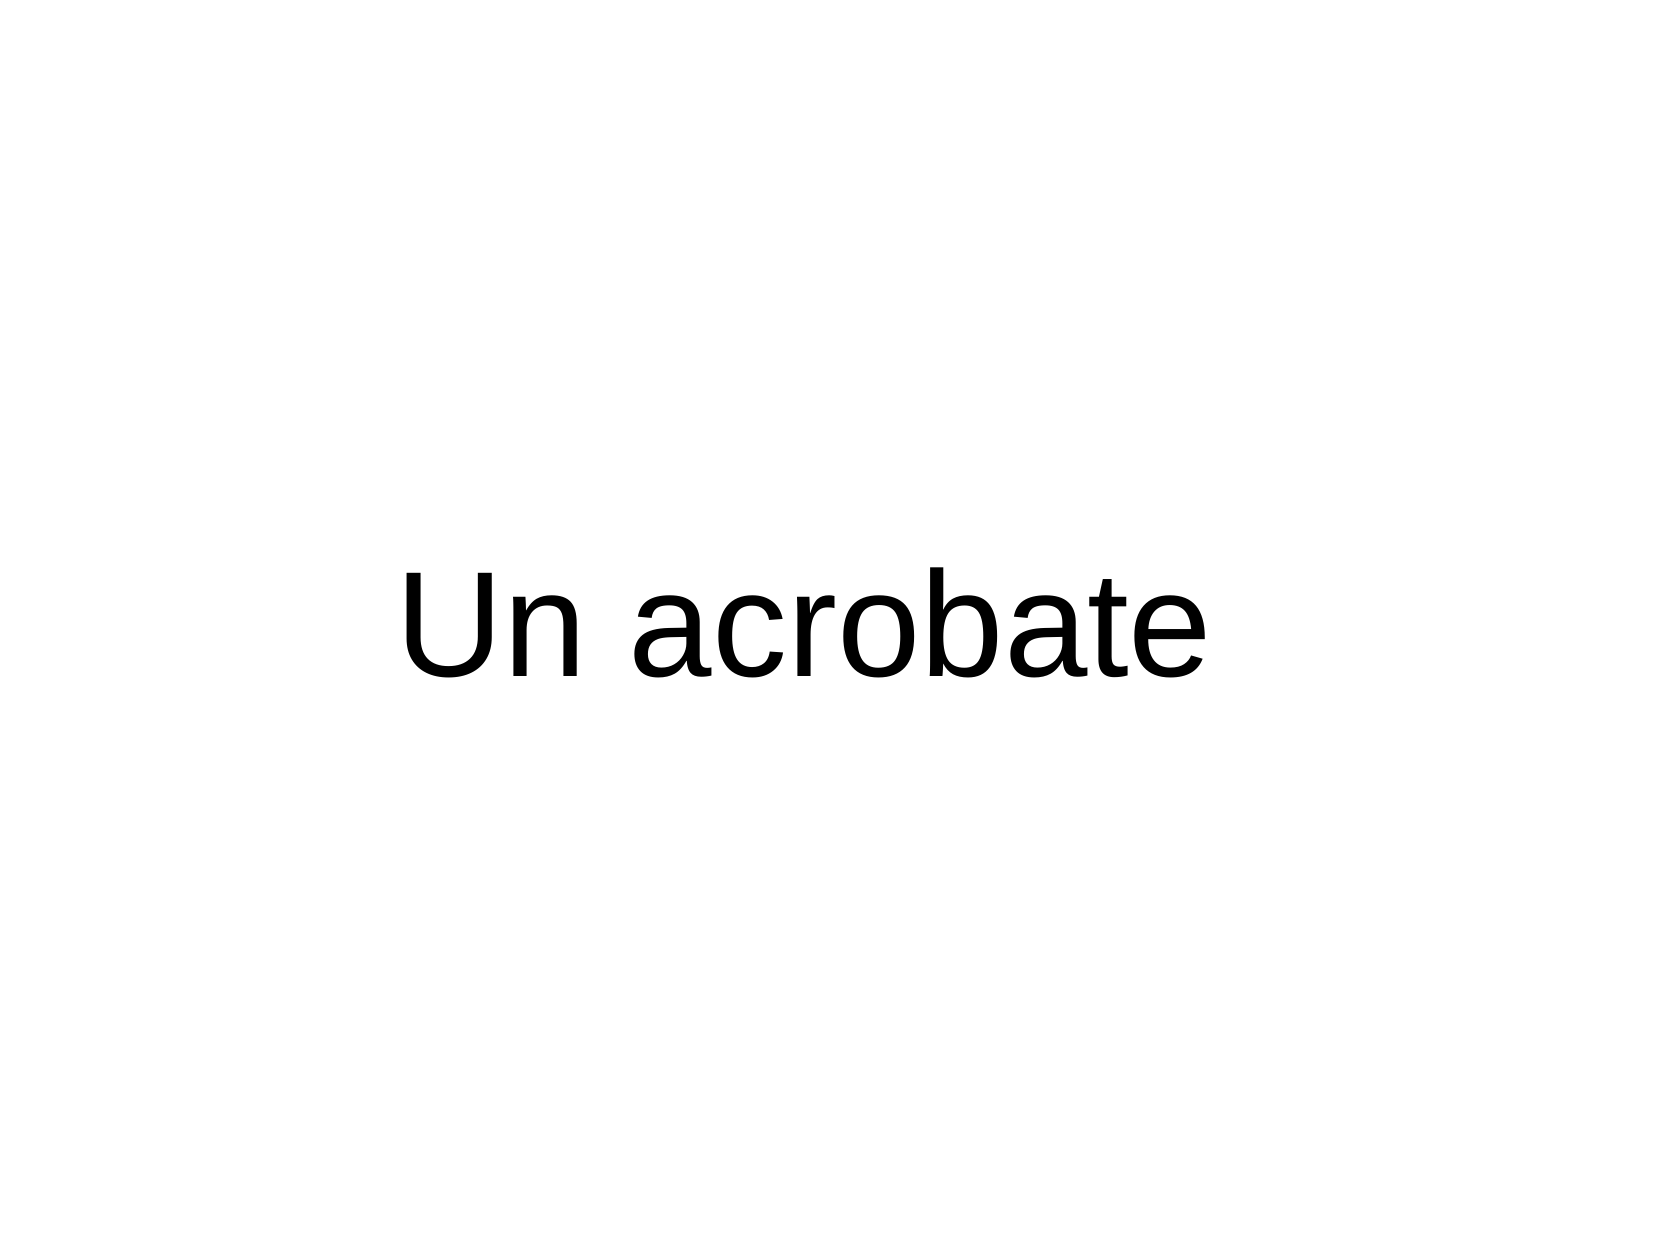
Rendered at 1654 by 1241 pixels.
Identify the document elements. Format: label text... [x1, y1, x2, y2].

text_box Un acrobate [380, 533, 1279, 717]
